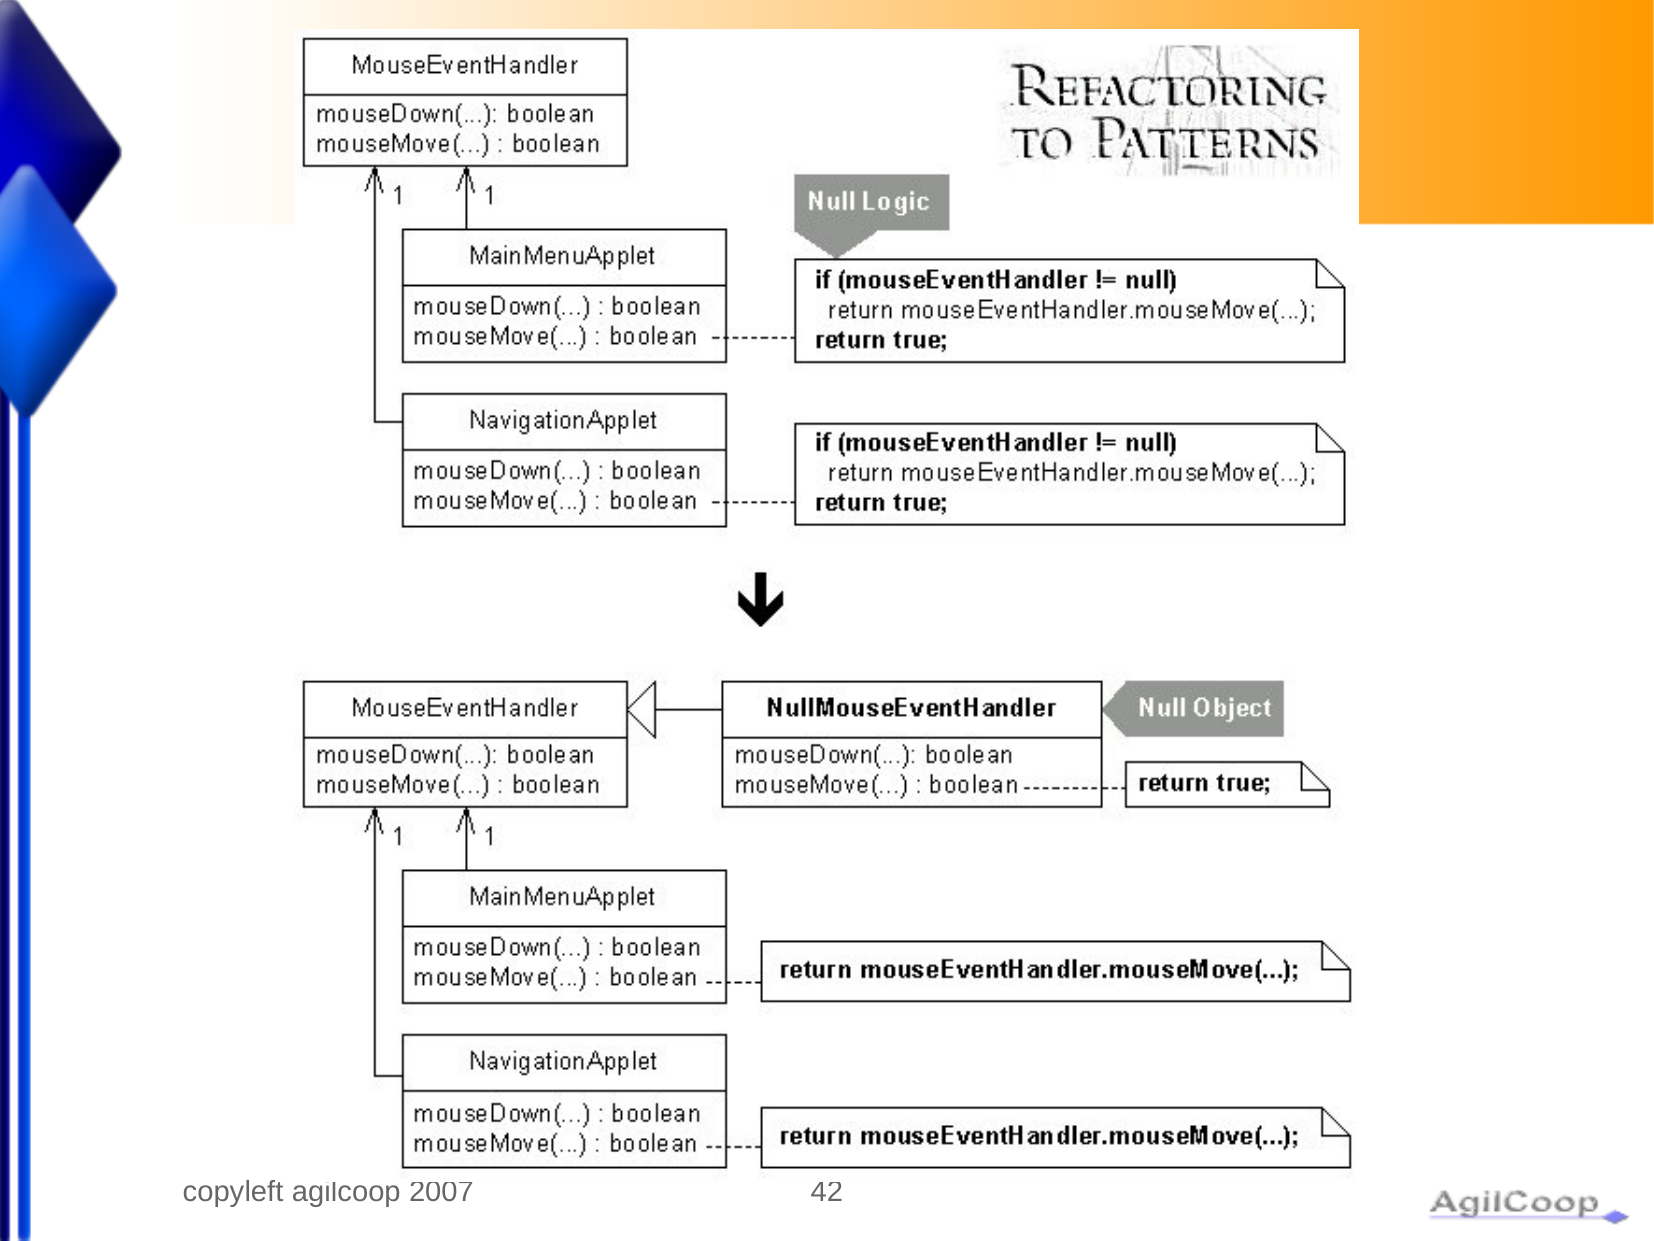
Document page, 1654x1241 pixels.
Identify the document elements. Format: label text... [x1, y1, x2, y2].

picture [0, 0, 1654, 1241]
title Introduzir Objeto Nulo [82, 8, 1571, 216]
